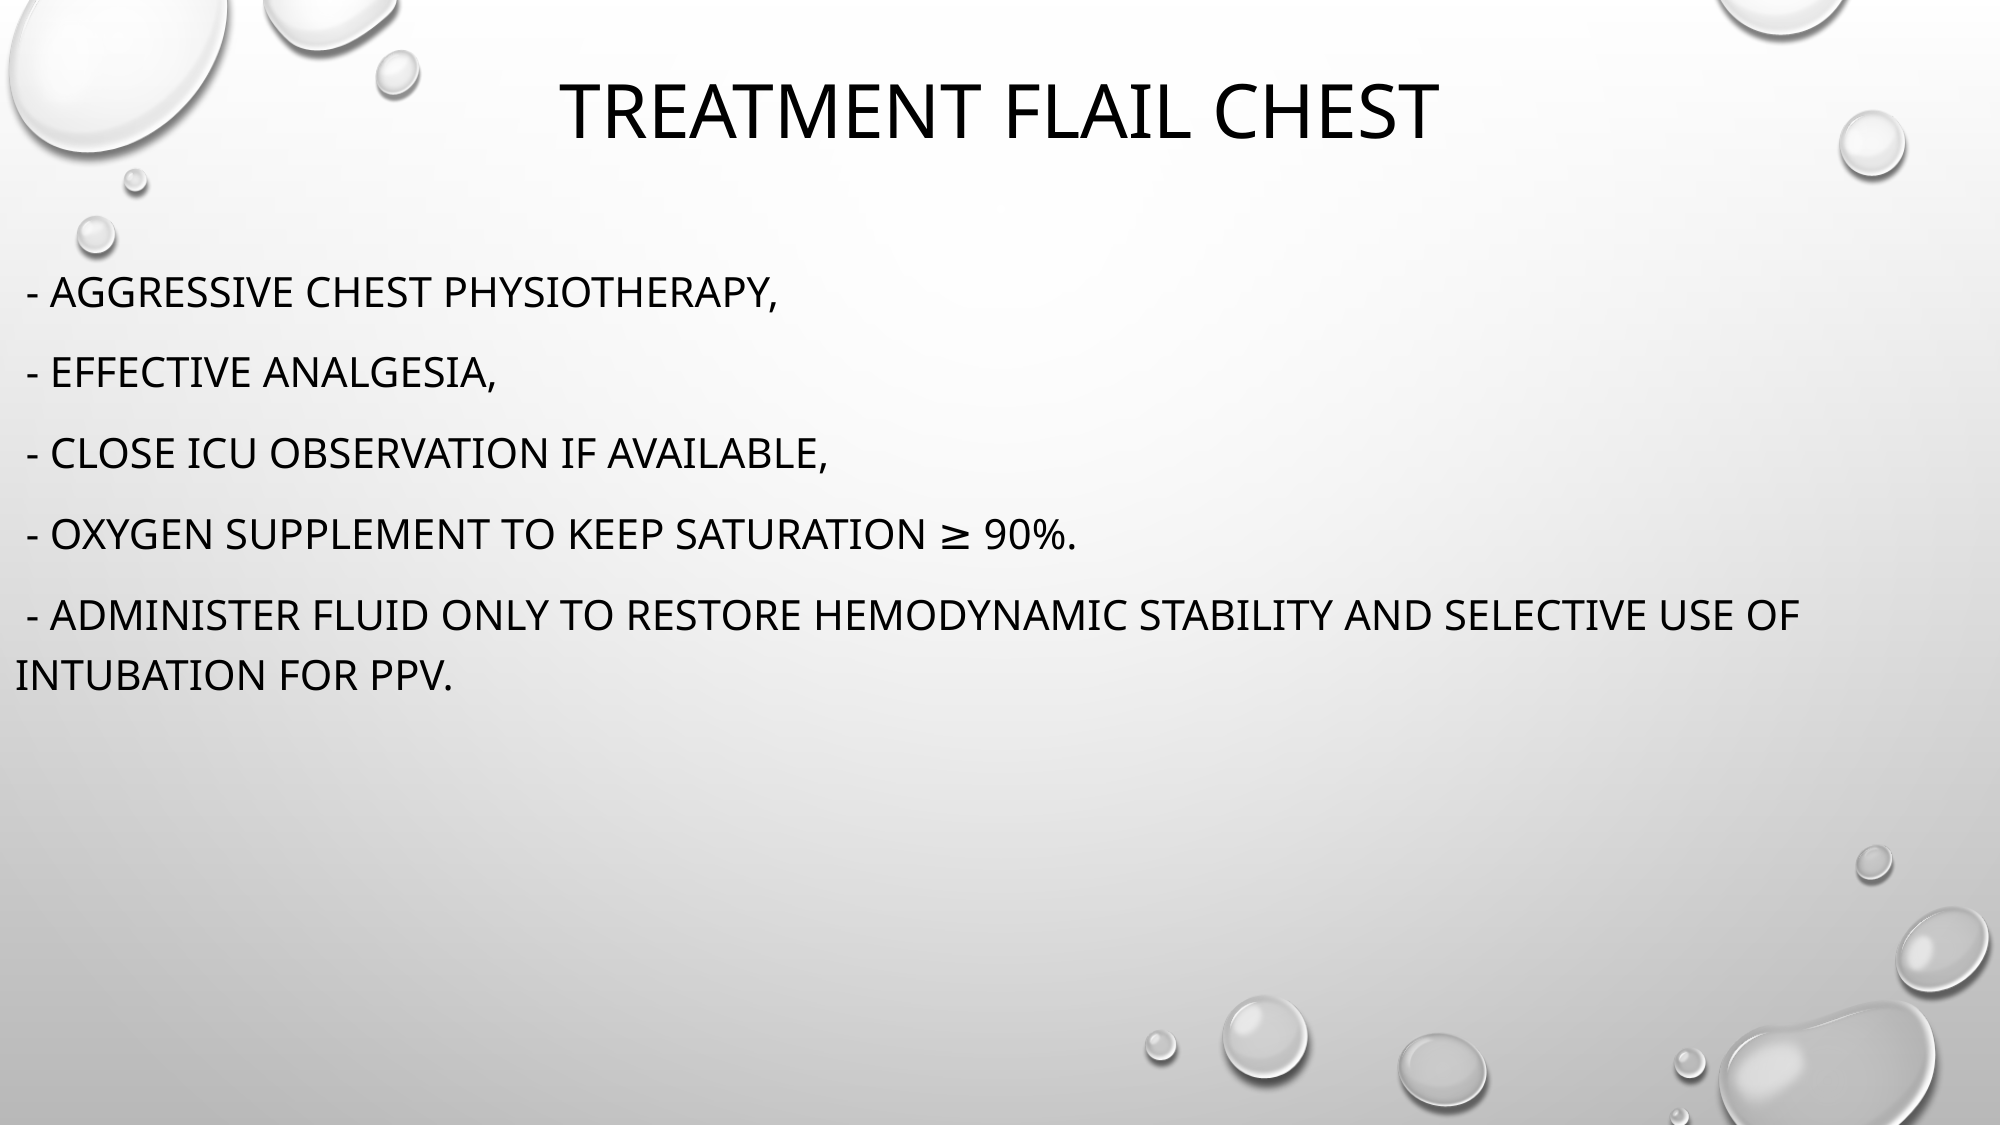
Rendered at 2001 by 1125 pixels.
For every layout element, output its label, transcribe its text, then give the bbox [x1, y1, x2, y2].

list - Aggressive chest physiotherapy, - effective analgesia, - close ICU observation if available, - Oxygen supplement to keep saturation ≥ 90%. - Administer fluid only to restore hemodynamic stability and selective use of intubation for PPV. [0, 247, 2000, 1125]
title Treatment Flail chest [0, 0, 2000, 229]
